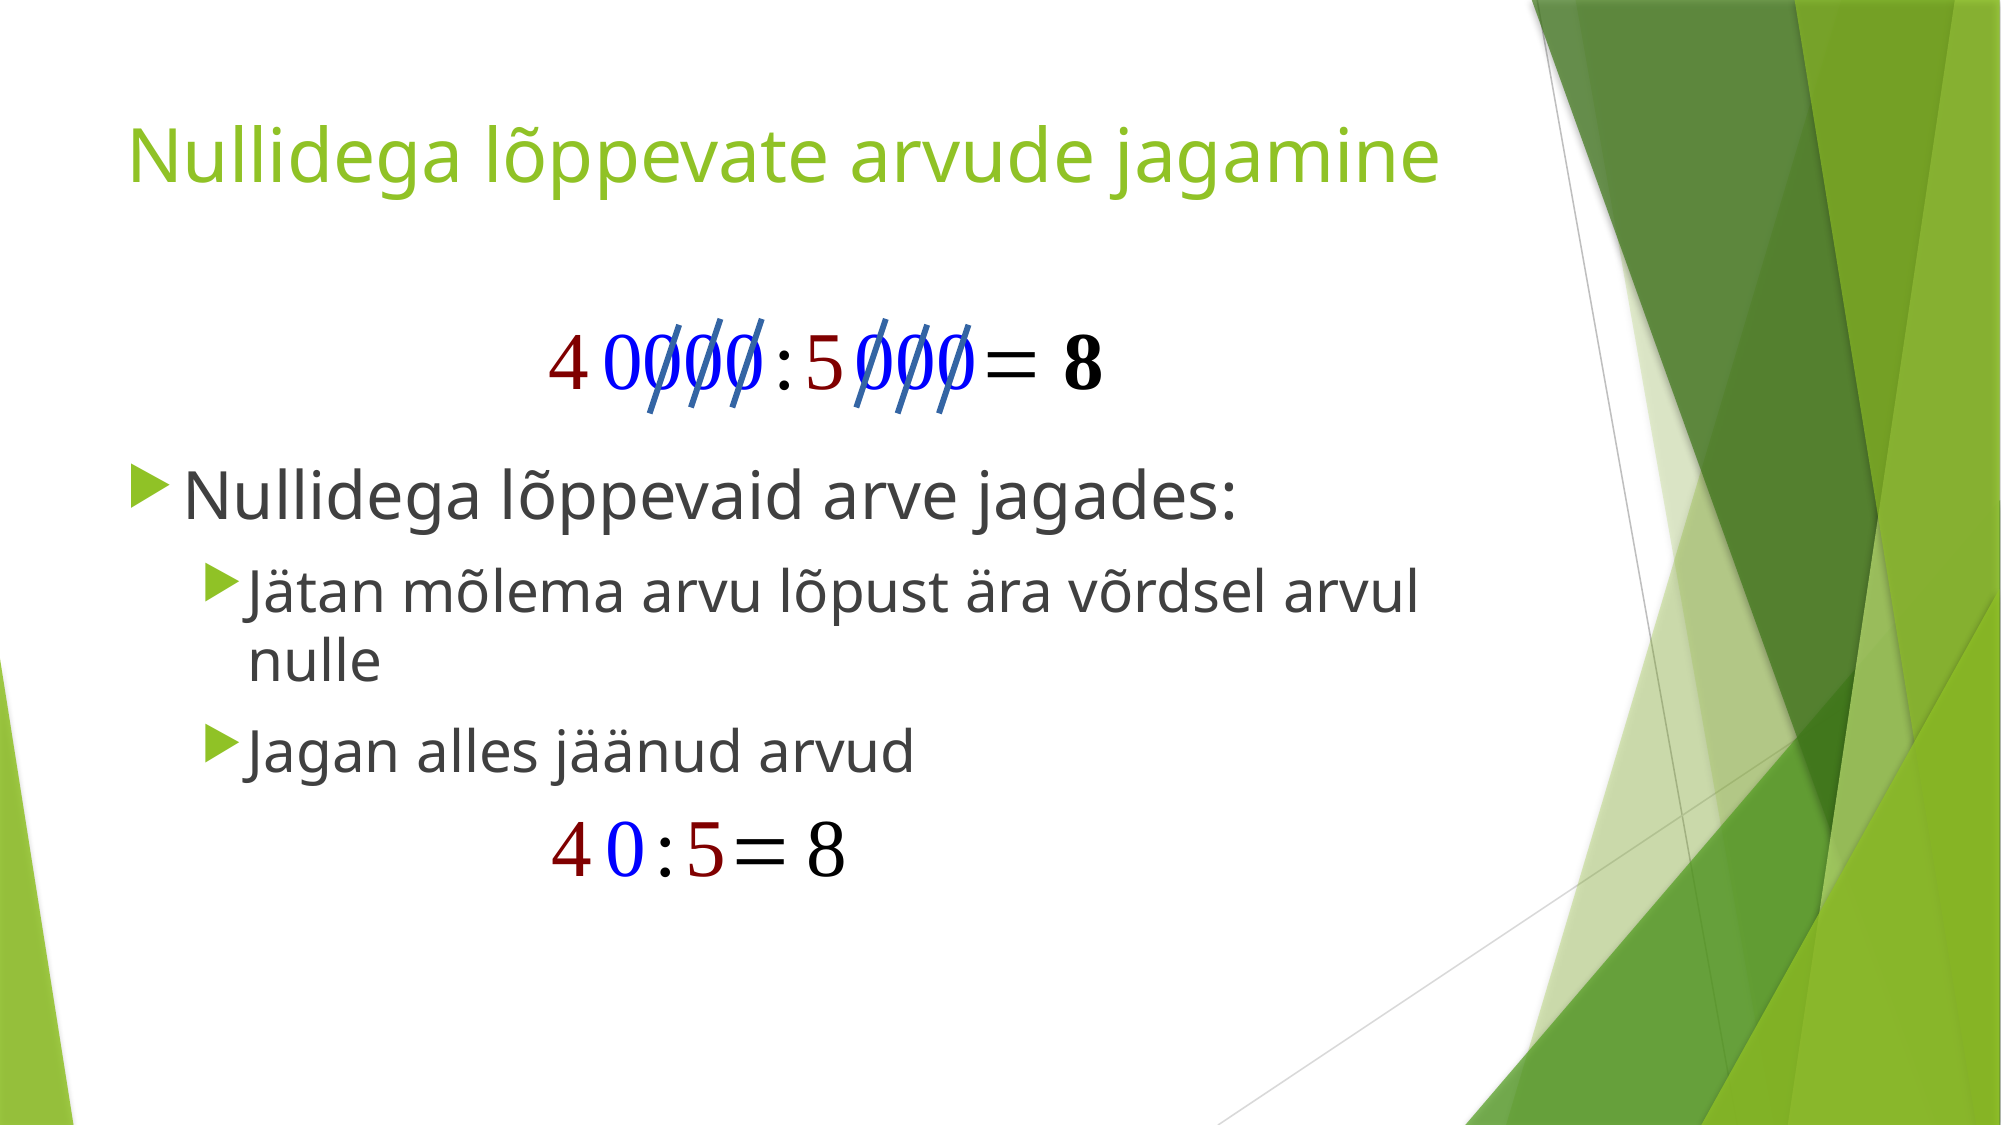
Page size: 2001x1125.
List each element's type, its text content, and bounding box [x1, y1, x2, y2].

chart [541, 803, 857, 894]
title Nullidega lõppevate arvude jagamine [111, 99, 1522, 317]
list Nullidega lõppevaid arve jagades: Jätan mõlema arvu lõpust ära võrdsel arvul nulle Jagan alles jäänud arvud [111, 445, 1522, 1082]
chart [538, 316, 1115, 408]
